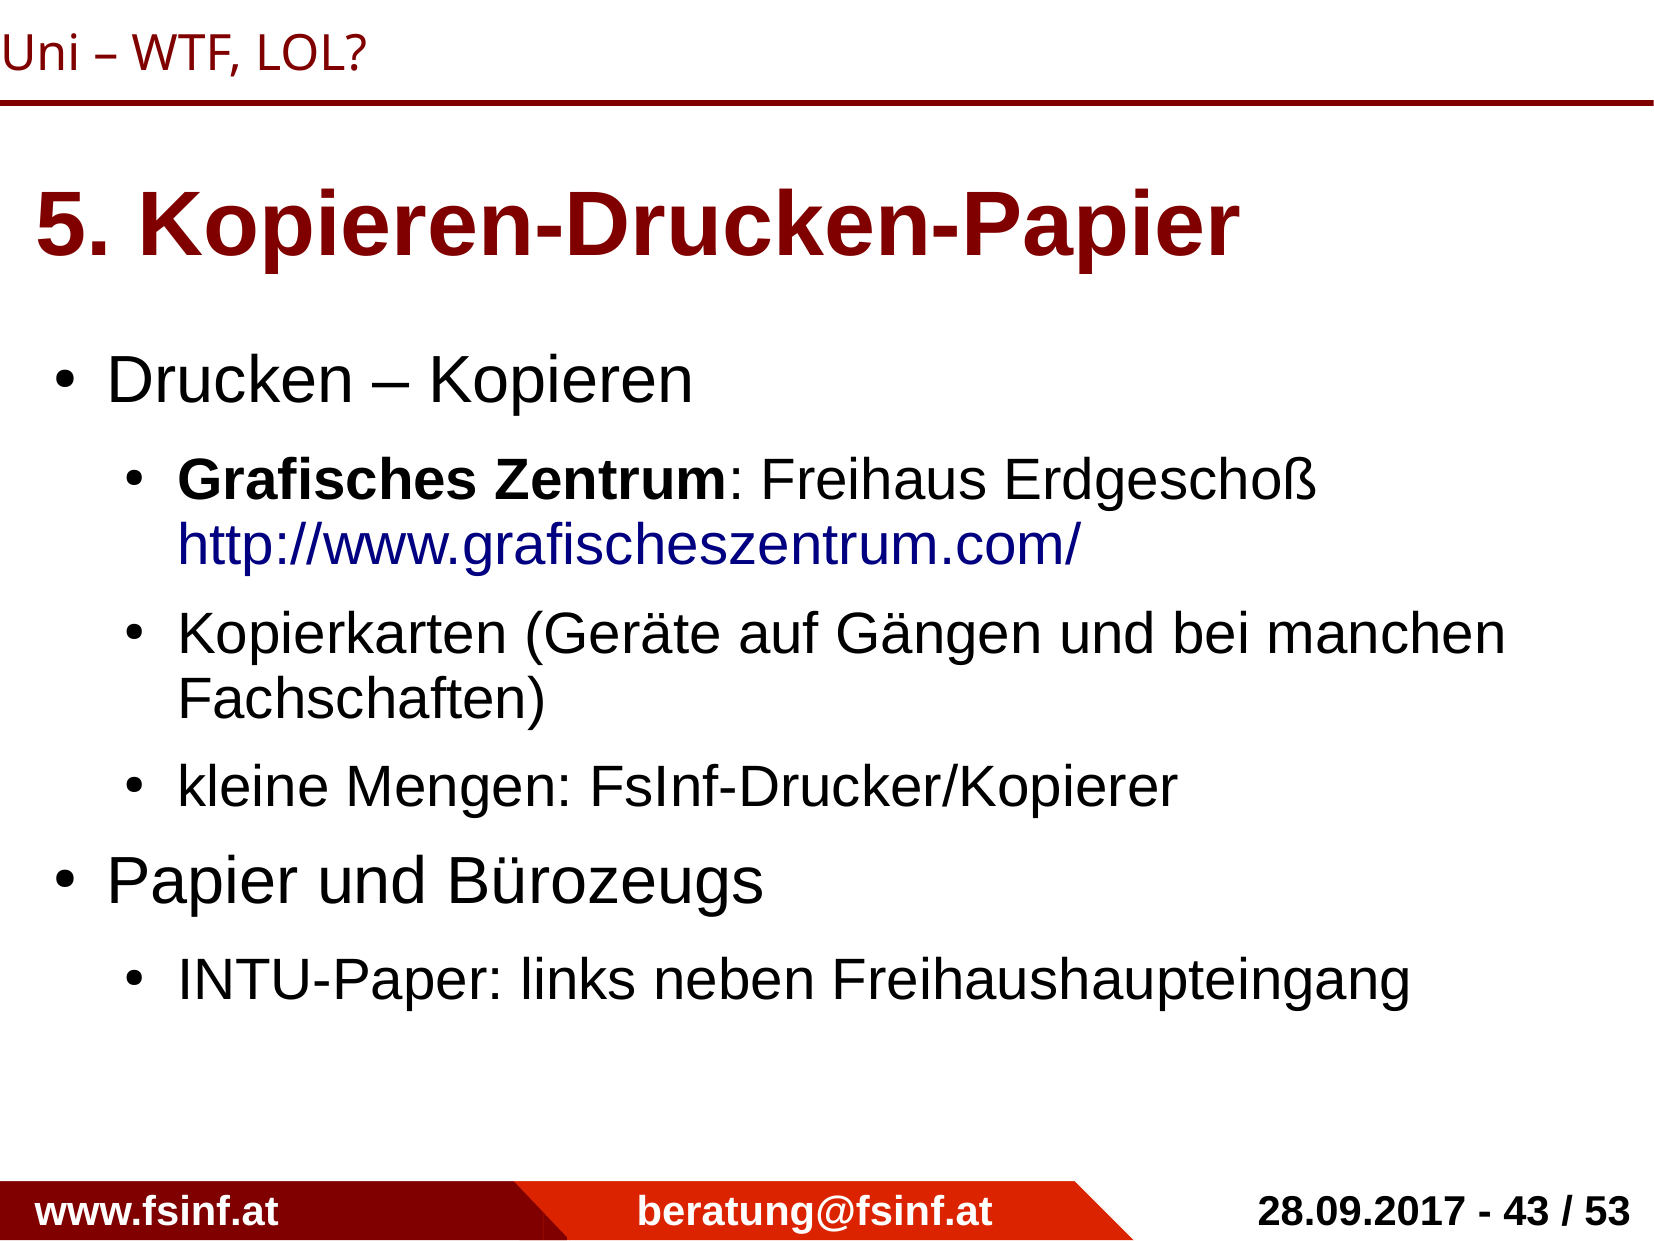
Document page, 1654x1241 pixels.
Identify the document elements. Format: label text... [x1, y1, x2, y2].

list Drucken – Kopieren Grafisches Zentrum: Freihaus Erdgeschoßhttp://www.grafischeszentrum.com/ Kopierkarten (Geräte auf Gängen und bei manchen Fachschaften) kleine Mengen: FsInf-Drucker/Kopierer Papier und Bürozeugs INTU-Paper: links neben Freihaushaupteingang [35, 342, 1571, 1162]
title 5. Kopieren-Drucken-Papier [35, 120, 1619, 328]
